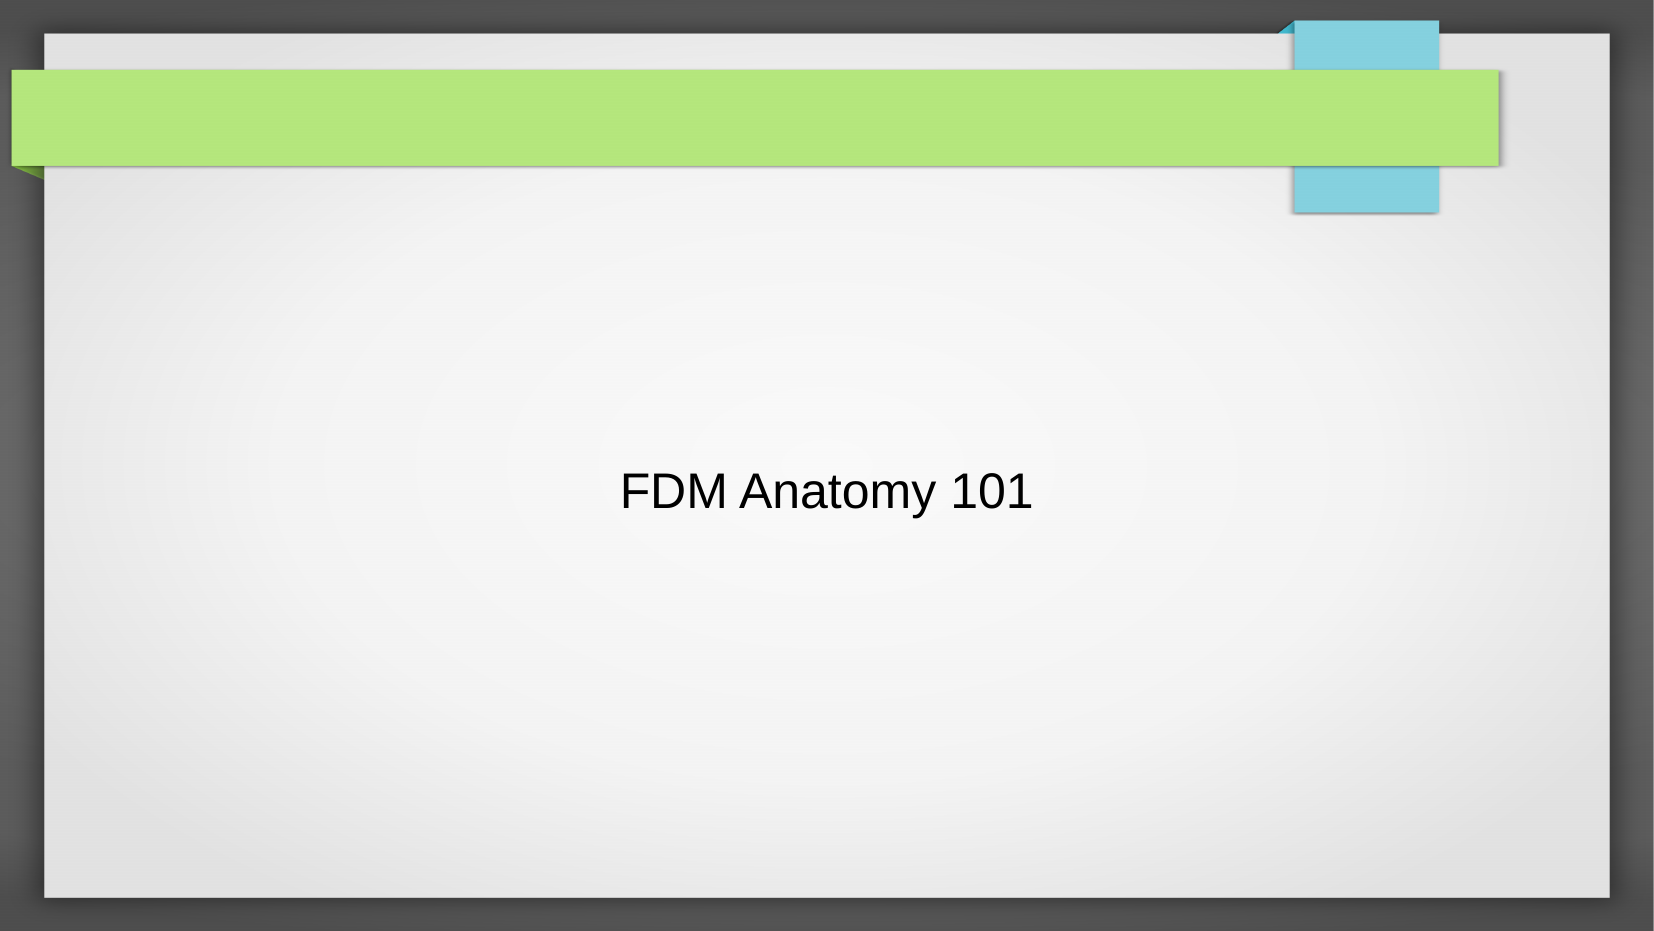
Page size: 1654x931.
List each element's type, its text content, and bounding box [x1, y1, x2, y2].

picture [0, 0, 1654, 931]
subtitle FDM Anatomy 101 [82, 221, 1571, 761]
